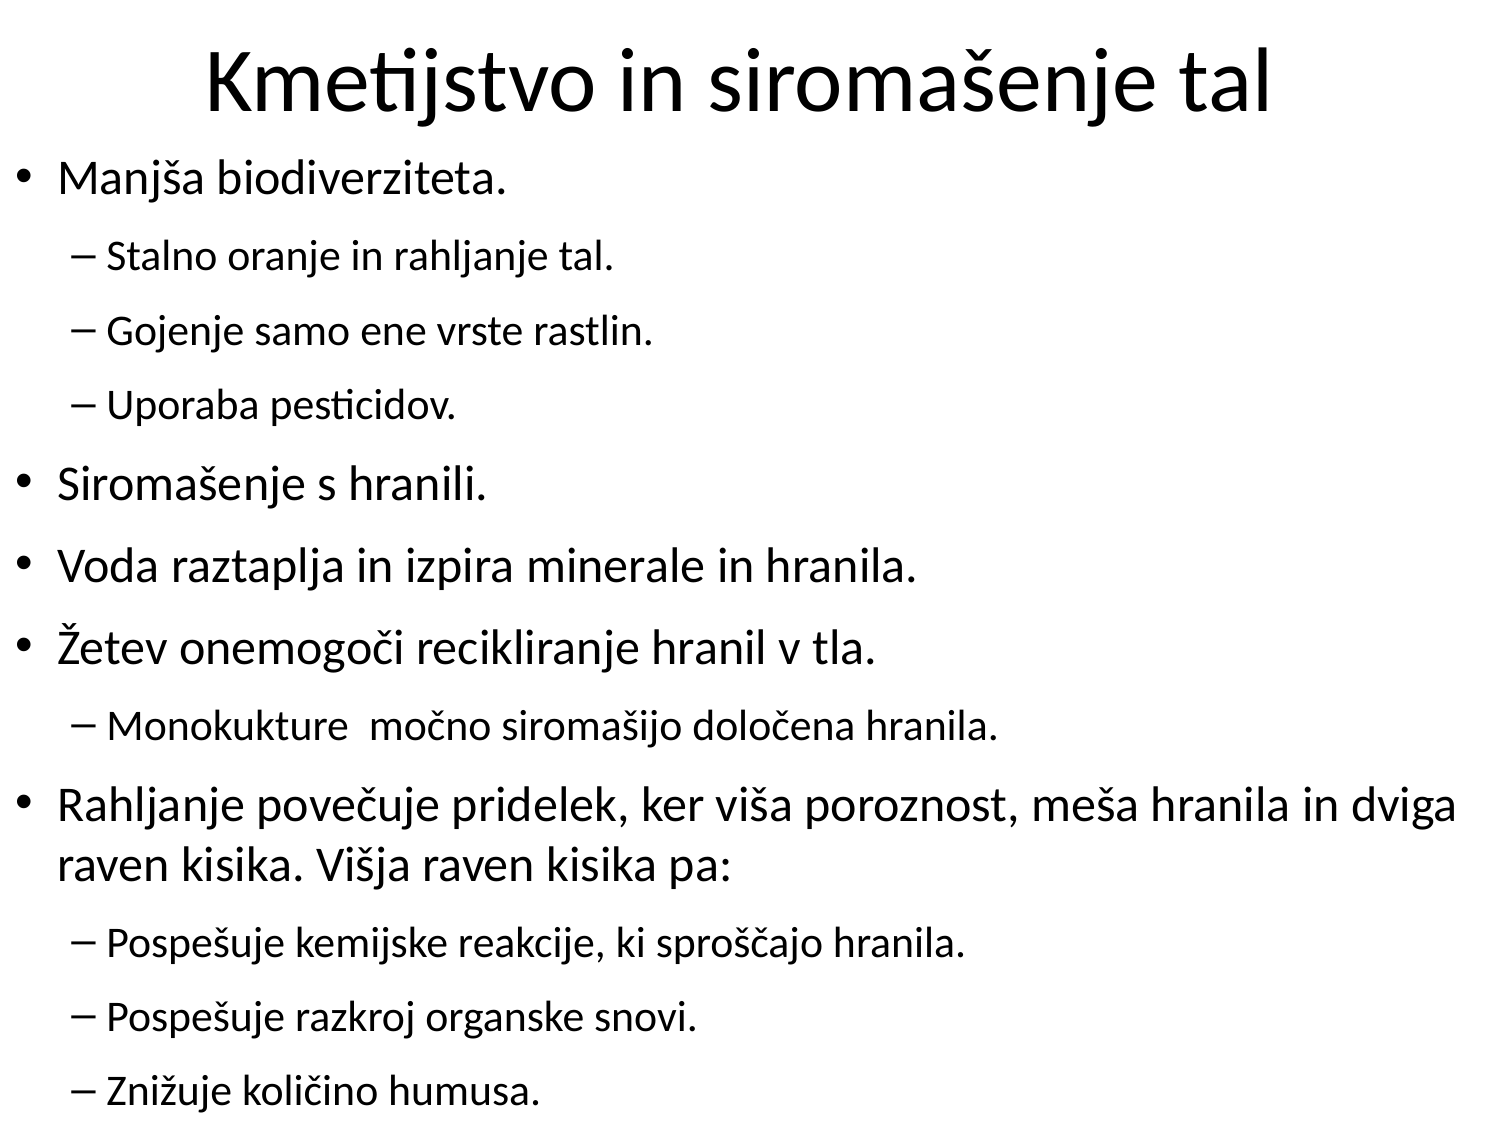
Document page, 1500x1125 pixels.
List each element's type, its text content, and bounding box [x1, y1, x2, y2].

title Kmetijstvo in siromašenje tal [64, 0, 1415, 137]
list Manjša biodiverziteta. Stalno oranje in rahljanje tal. Gojenje samo ene vrste rastlin. Uporaba pesticidov. Siromašenje s hranili. Voda raztaplja in izpira minerale in hranila. Žetev onemogoči recikliranje hranil v tla. Monokukture močno siromašijo določena hranila. Rahljanje povečuje pridelek, ker viša poroznost, meša hranila in dviga raven kisika. Višja raven kisika pa: Pospešuje kemijske reakcije, ki sproščajo hranila. Pospešuje razkroj organske snovi. Znižuje količino humusa. [0, 137, 1500, 1125]
